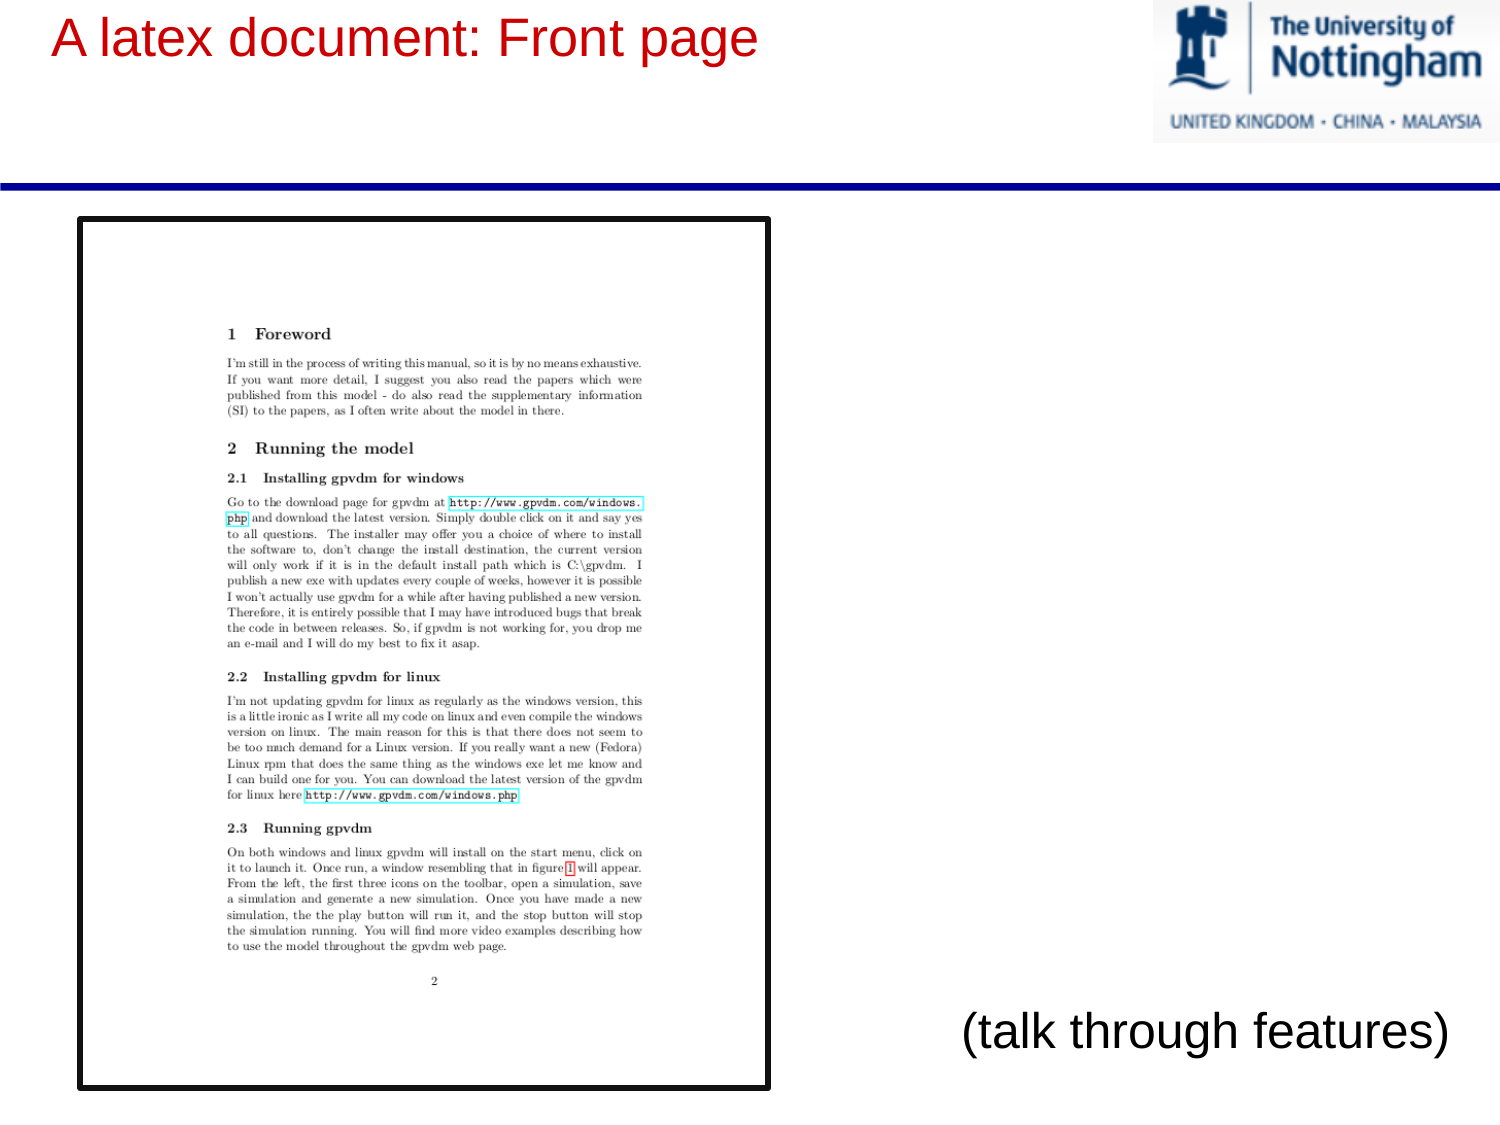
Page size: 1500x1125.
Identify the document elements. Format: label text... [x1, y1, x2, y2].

text_box (talk through features) [910, 995, 1500, 1123]
picture [1153, 0, 1500, 143]
picture [83, 222, 766, 1086]
text_box A latex document: Front page [36, 0, 991, 84]
